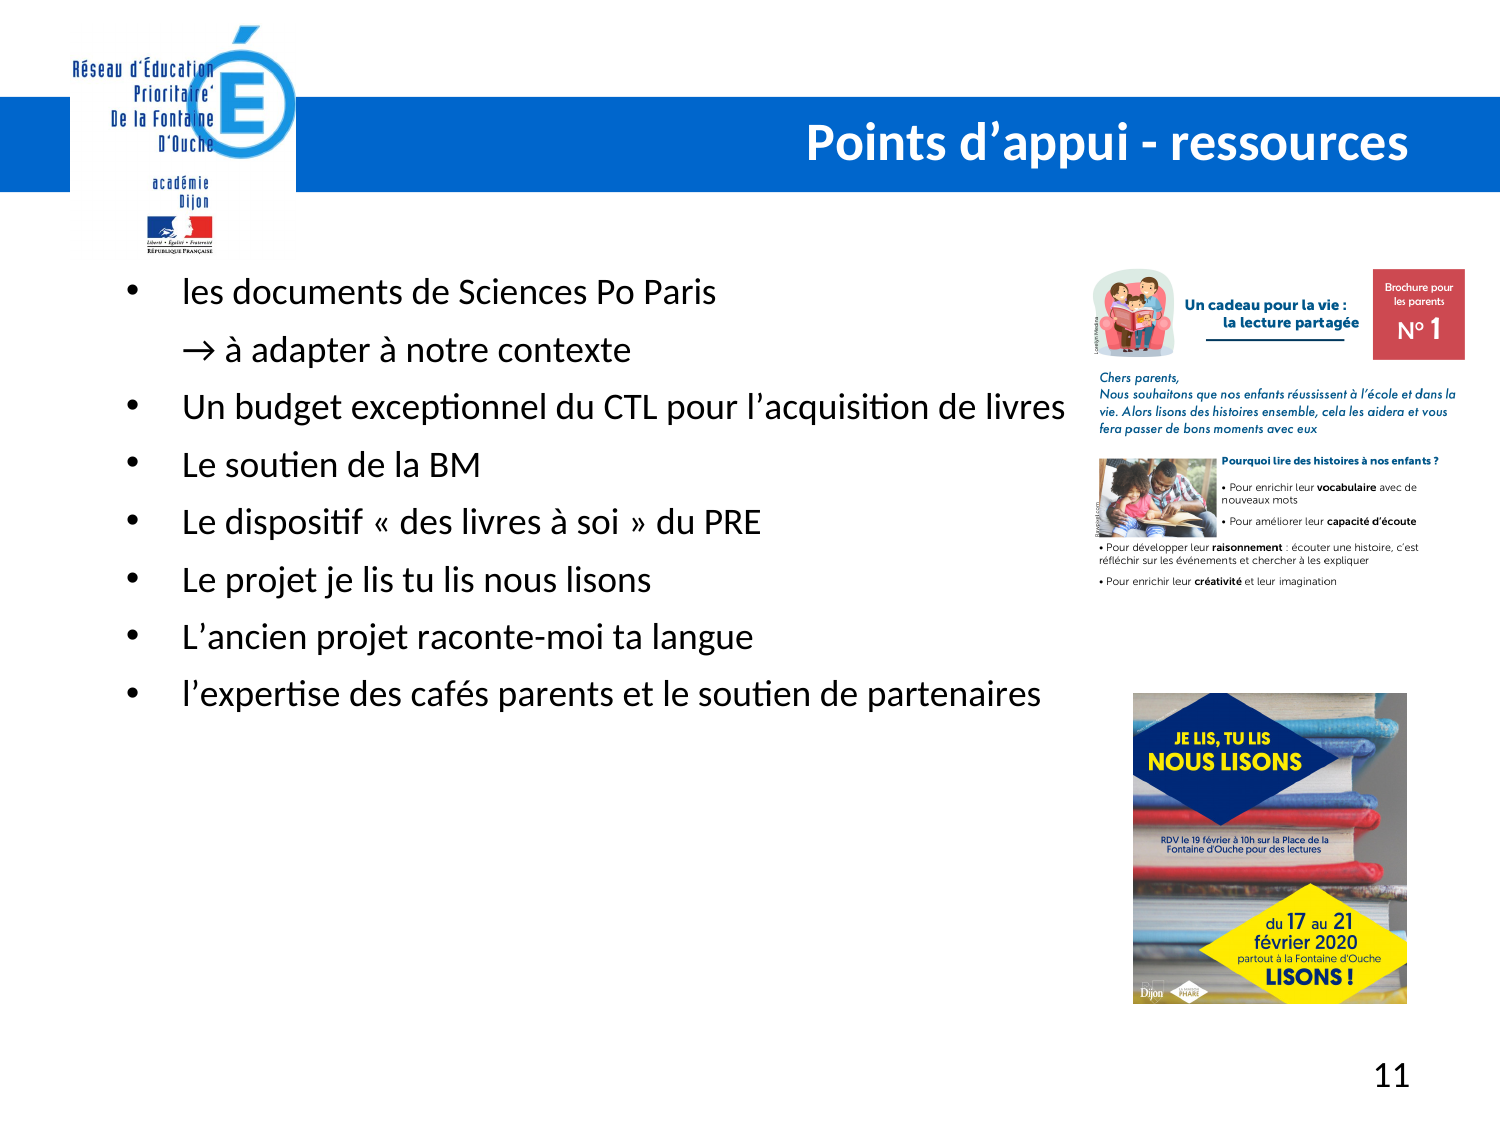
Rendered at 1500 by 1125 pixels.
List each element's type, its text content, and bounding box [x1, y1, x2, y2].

text_box <numéro> [1074, 1042, 1426, 1103]
picture [1083, 259, 1470, 589]
picture [1133, 693, 1407, 1004]
text_box Points d’appui - ressources [360, 45, 1426, 233]
picture [70, 23, 296, 260]
text_box les documents de Sciences Po Paris → à adapter à notre contexte Un budget exceptionnel du CTL pour l’acquisition de livres Le soutien de la BM Le dispositif « des livres à soi » du PRE Le projet je lis tu lis nous lisons L’ancien projet raconte-moi ta langue l’expertise des cafés parents et le soutien de partenaires [111, 259, 1428, 722]
